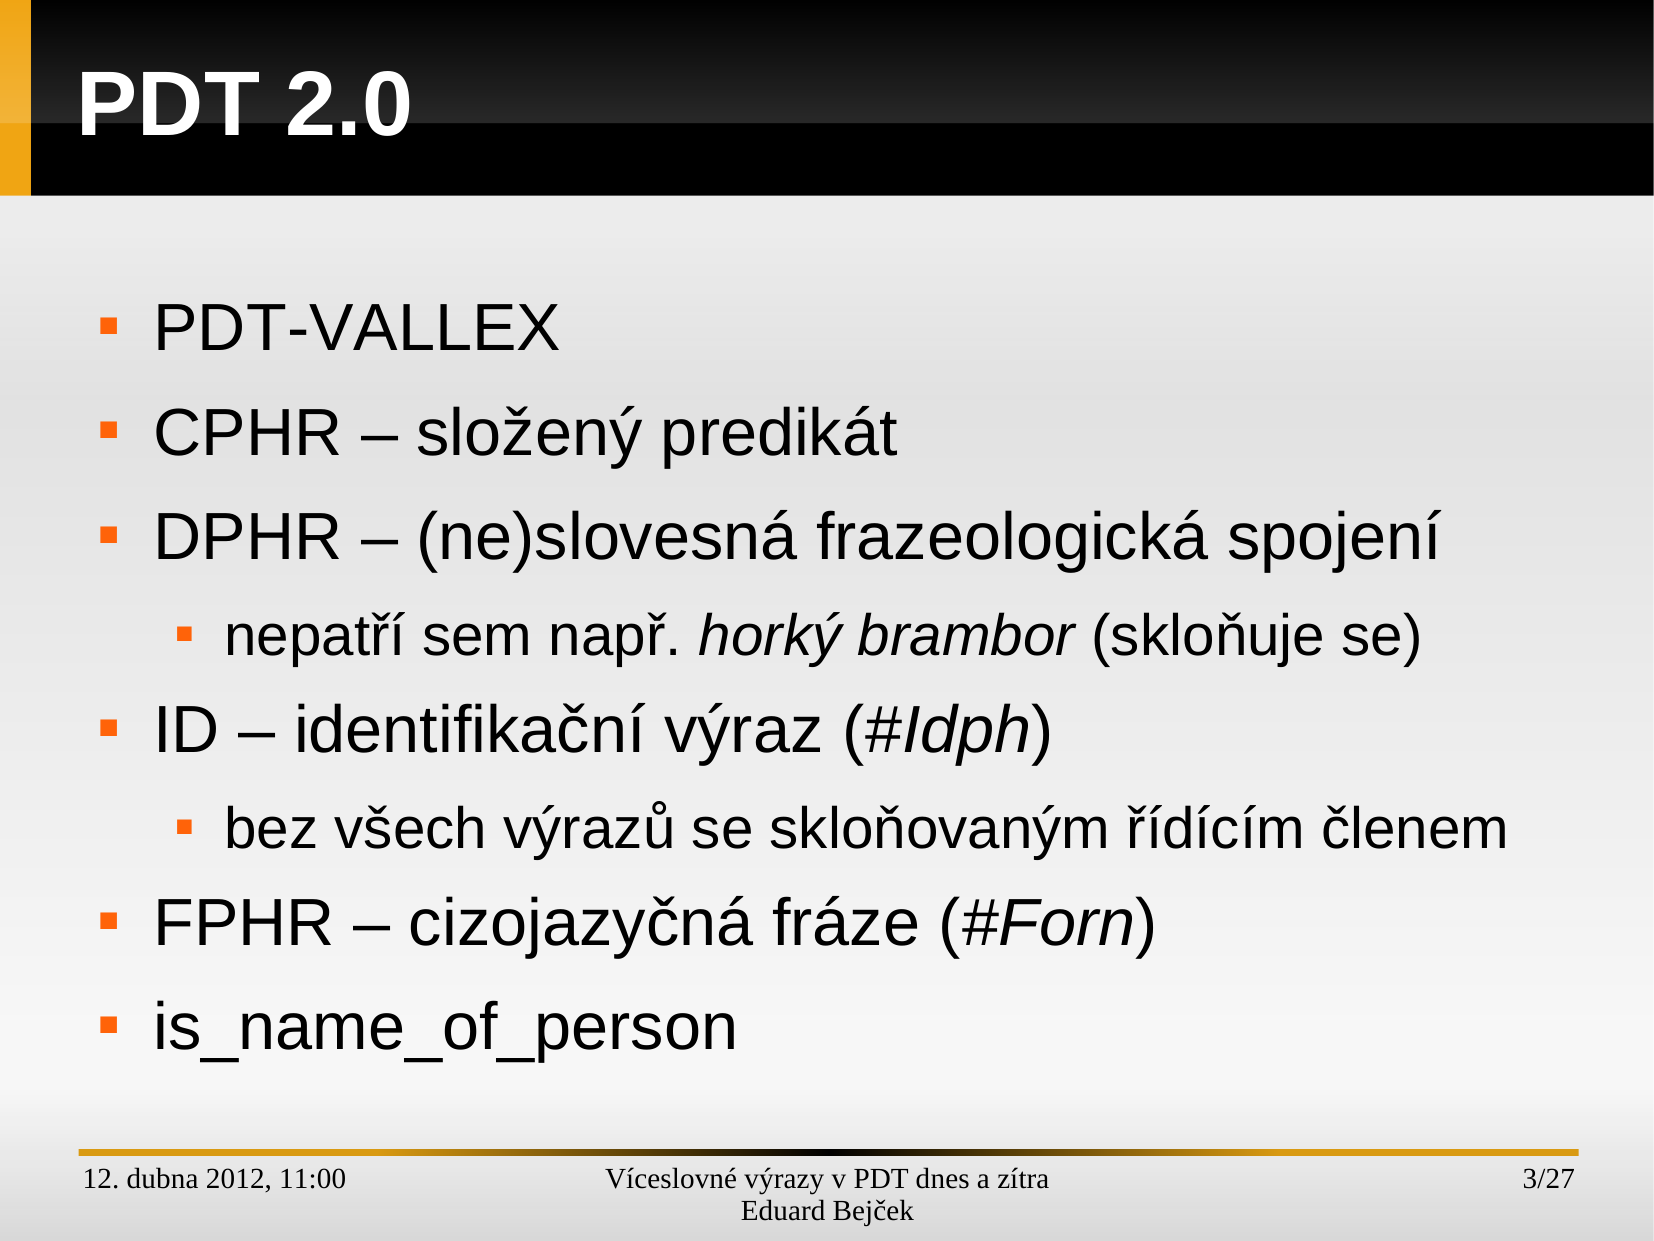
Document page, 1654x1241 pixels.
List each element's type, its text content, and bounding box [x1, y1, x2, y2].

picture [0, 0, 1654, 1241]
list PDT-VALLEX CPHR – složený predikát DPHR – (ne)slovesná frazeologická spojení nepatří sem např. horký brambor (skloňuje se) ID – identifikační výraz (#Idph) bez všech výrazů se skloňovaným řídícím členem FPHR – cizojazyčná fráze (#Forn) is_name_of_person [82, 290, 1571, 1109]
title PDT 2.0 [76, 0, 1565, 208]
